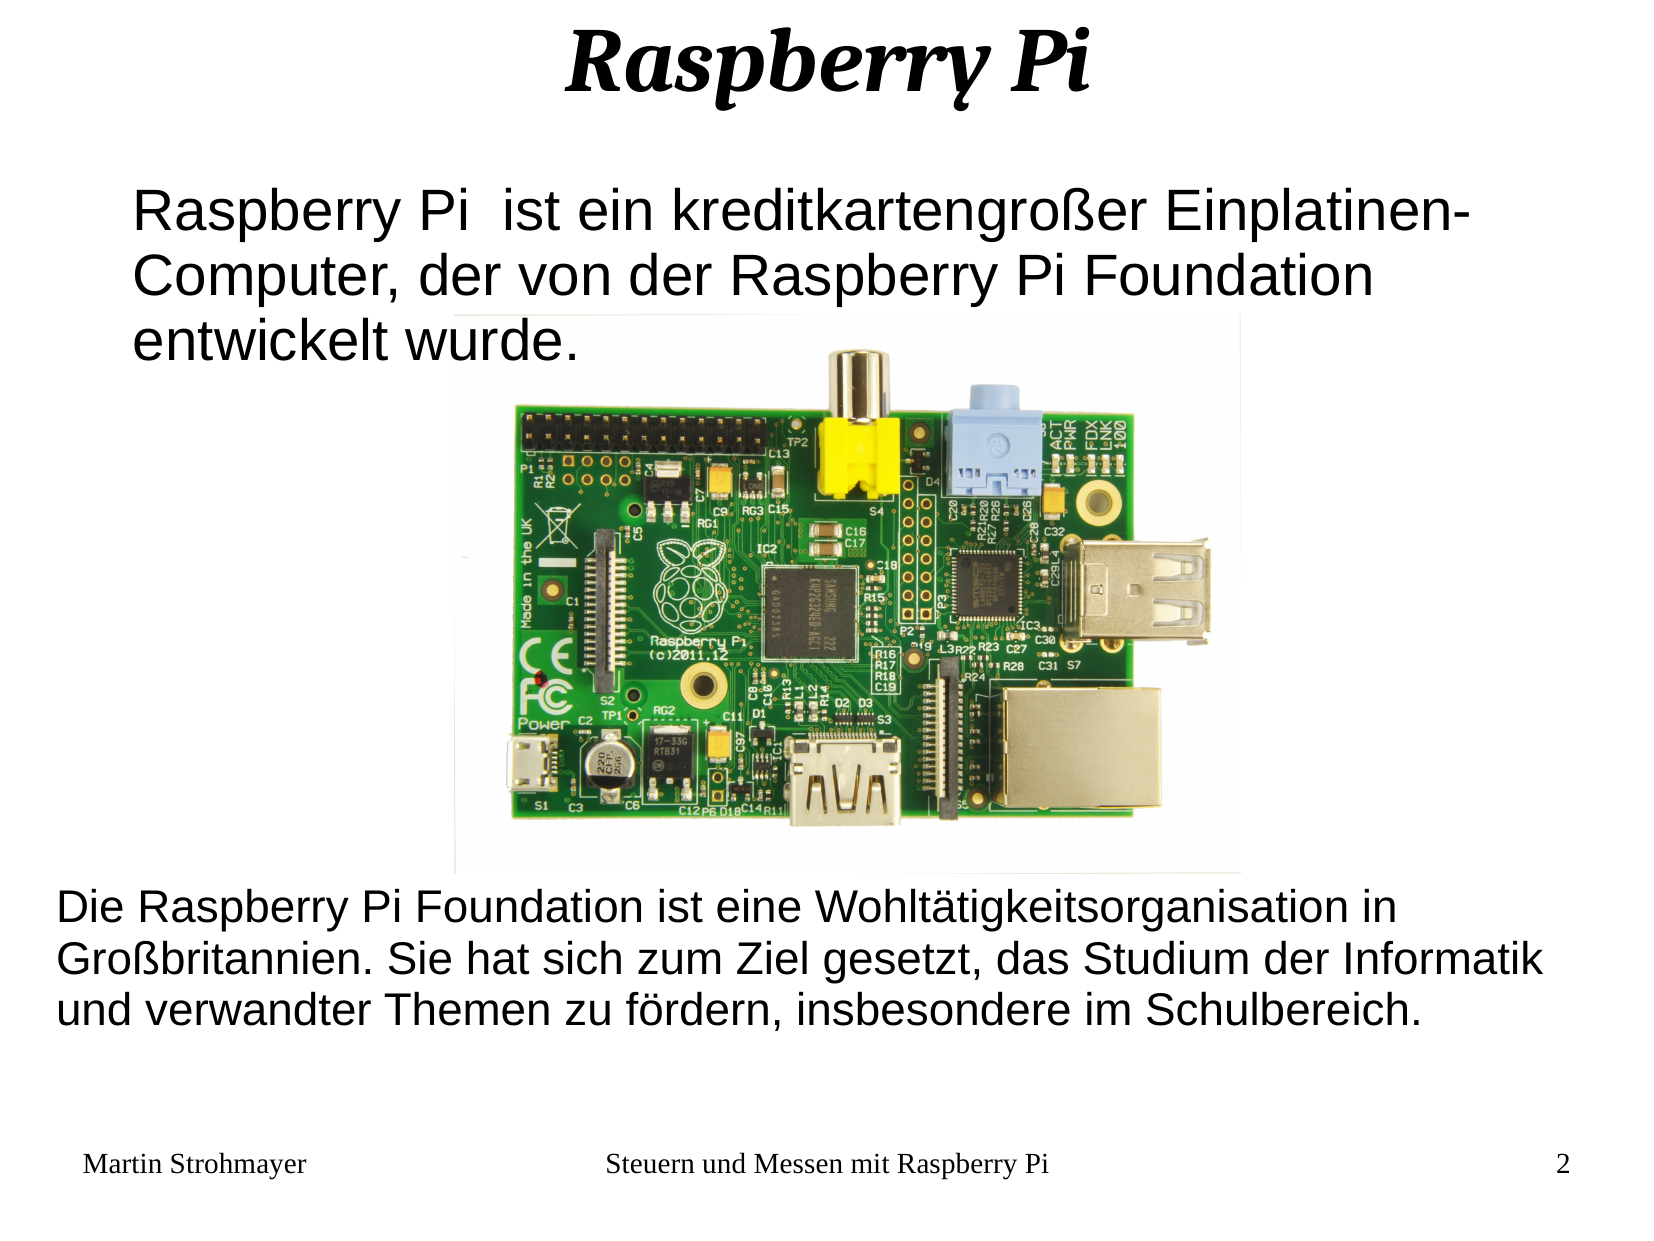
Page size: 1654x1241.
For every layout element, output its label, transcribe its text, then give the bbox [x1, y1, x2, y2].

title Raspberry Pi [3, 7, 1654, 116]
text_box Raspberry Pi ist ein kreditkartengroßer Einplatinen-Computer, der von der Raspberry Pi Foundation entwickelt wurde. [35, 170, 1577, 390]
picture [454, 390, 1241, 874]
text_box Die Raspberry Pi Foundation ist eine Wohltätigkeitsorganisation in Großbritannien. Sie hat sich zum Ziel gesetzt, das Studium der Informatik und verwandter Themen zu fördern, insbesondere im Schulbereich. [41, 874, 1607, 1052]
